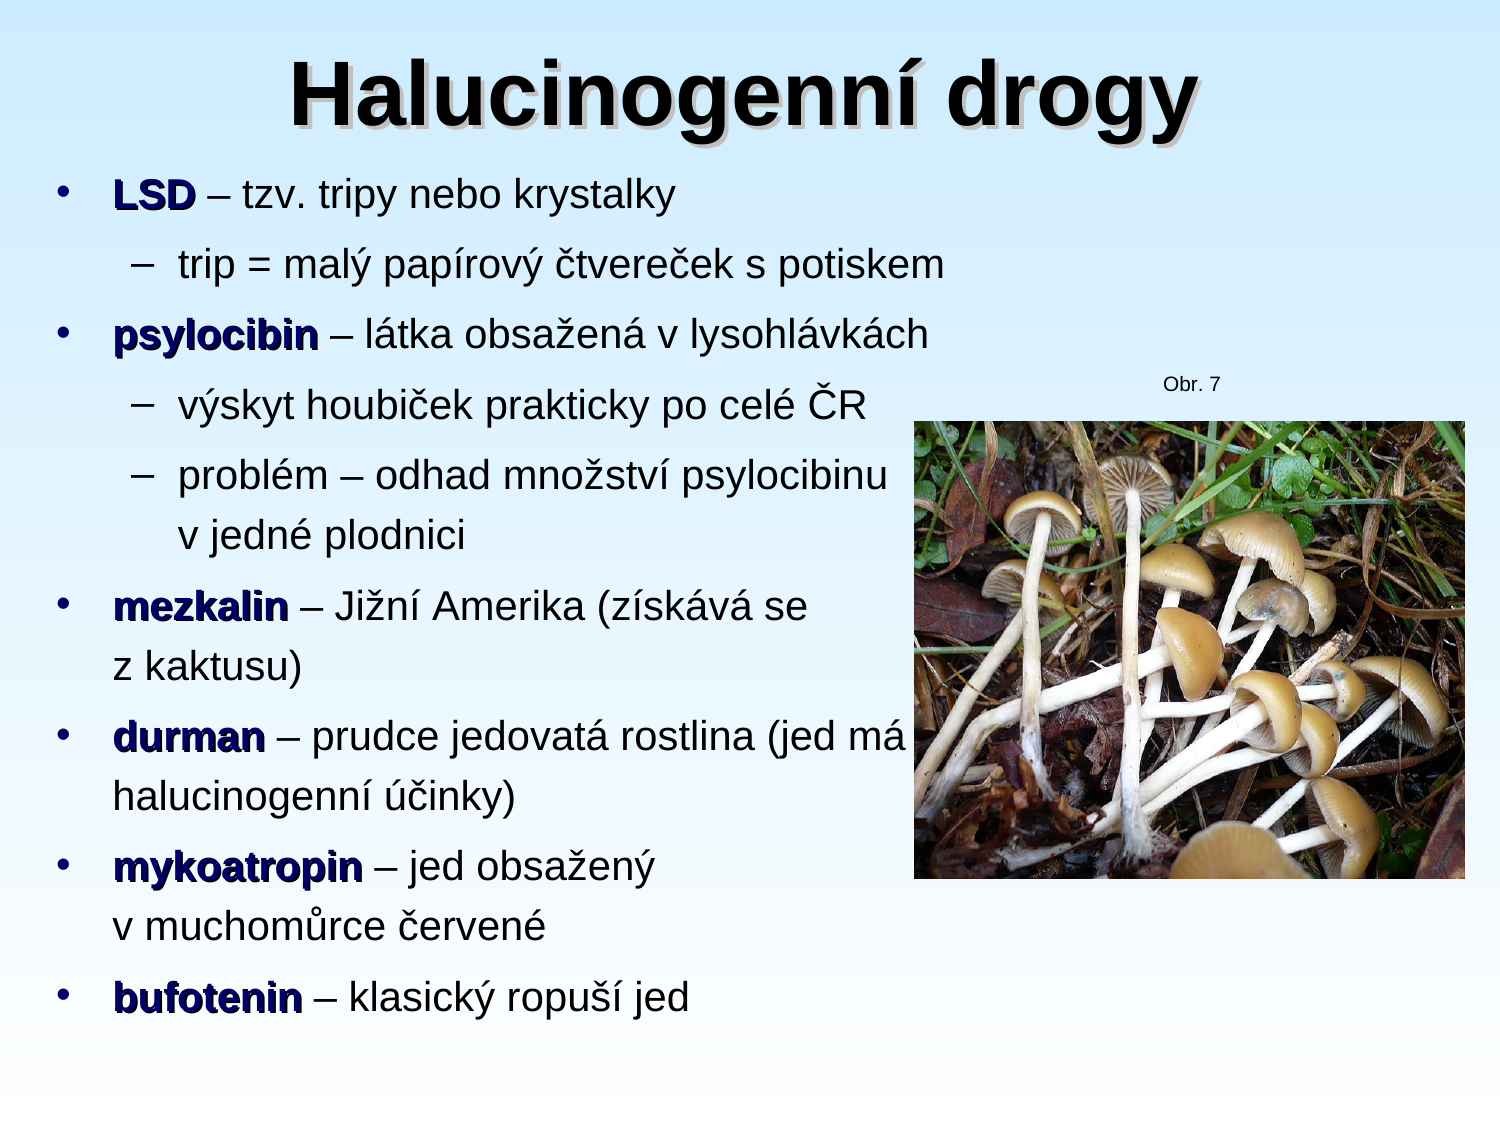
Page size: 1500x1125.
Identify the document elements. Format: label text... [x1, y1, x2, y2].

title Halucinogenní drogy [135, 19, 1355, 159]
text_box Obr. 7 [1148, 363, 1278, 404]
picture [914, 421, 1465, 879]
list LSD – tzv. tripy nebo krystalky trip = malý papírový čtvereček s potiskem psylocibin – látka obsažená v lysohlávkách výskyt houbiček prakticky po celé ČR problém – odhad množství psylocibinu v jedné plodnici mezkalin – Jižní Amerika (získává se z kaktusu) durman – prudce jedovatá rostlina (jed má halucinogenní účinky) mykoatropin – jed obsažený v muchomůrce červené bufotenin – klasický ropuší jed [41, 148, 1081, 1094]
